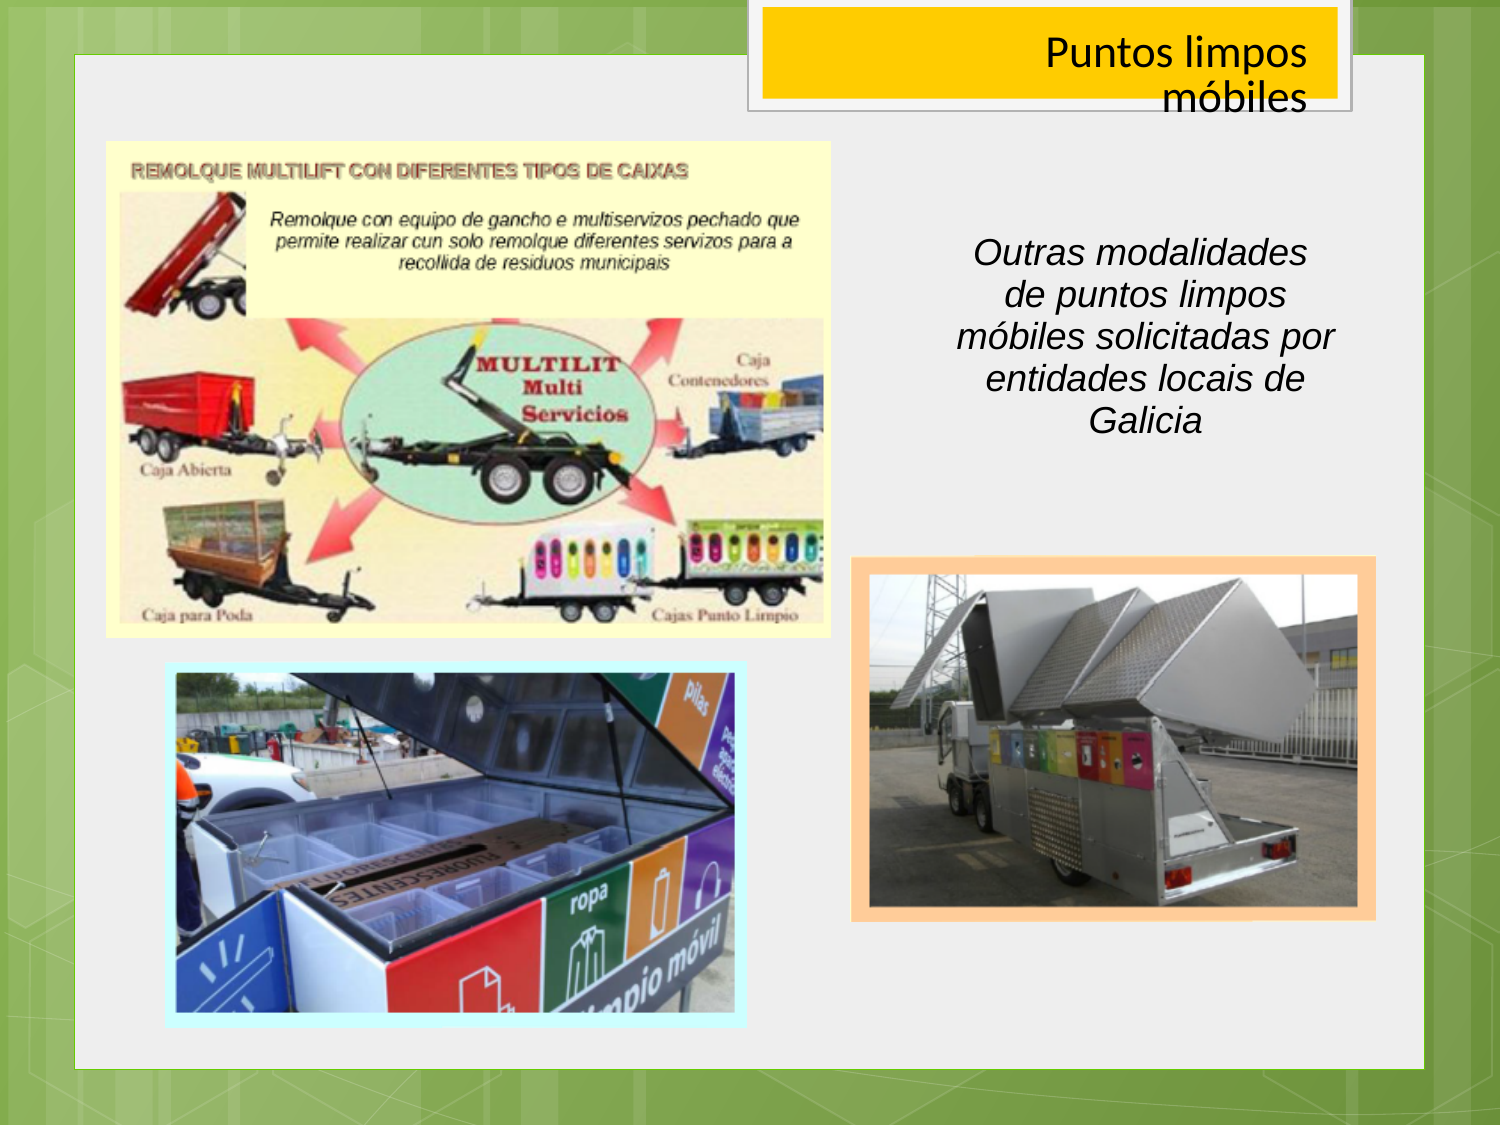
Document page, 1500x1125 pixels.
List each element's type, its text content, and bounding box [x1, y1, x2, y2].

text_box Outras modalidades de puntos limpos móbiles solicitadas por entidades locais de Galicia [921, 224, 1371, 450]
text_box Puntos limpos móbiles [874, 25, 1323, 132]
picture [165, 661, 747, 1028]
picture [850, 555, 1376, 922]
picture [106, 141, 831, 638]
